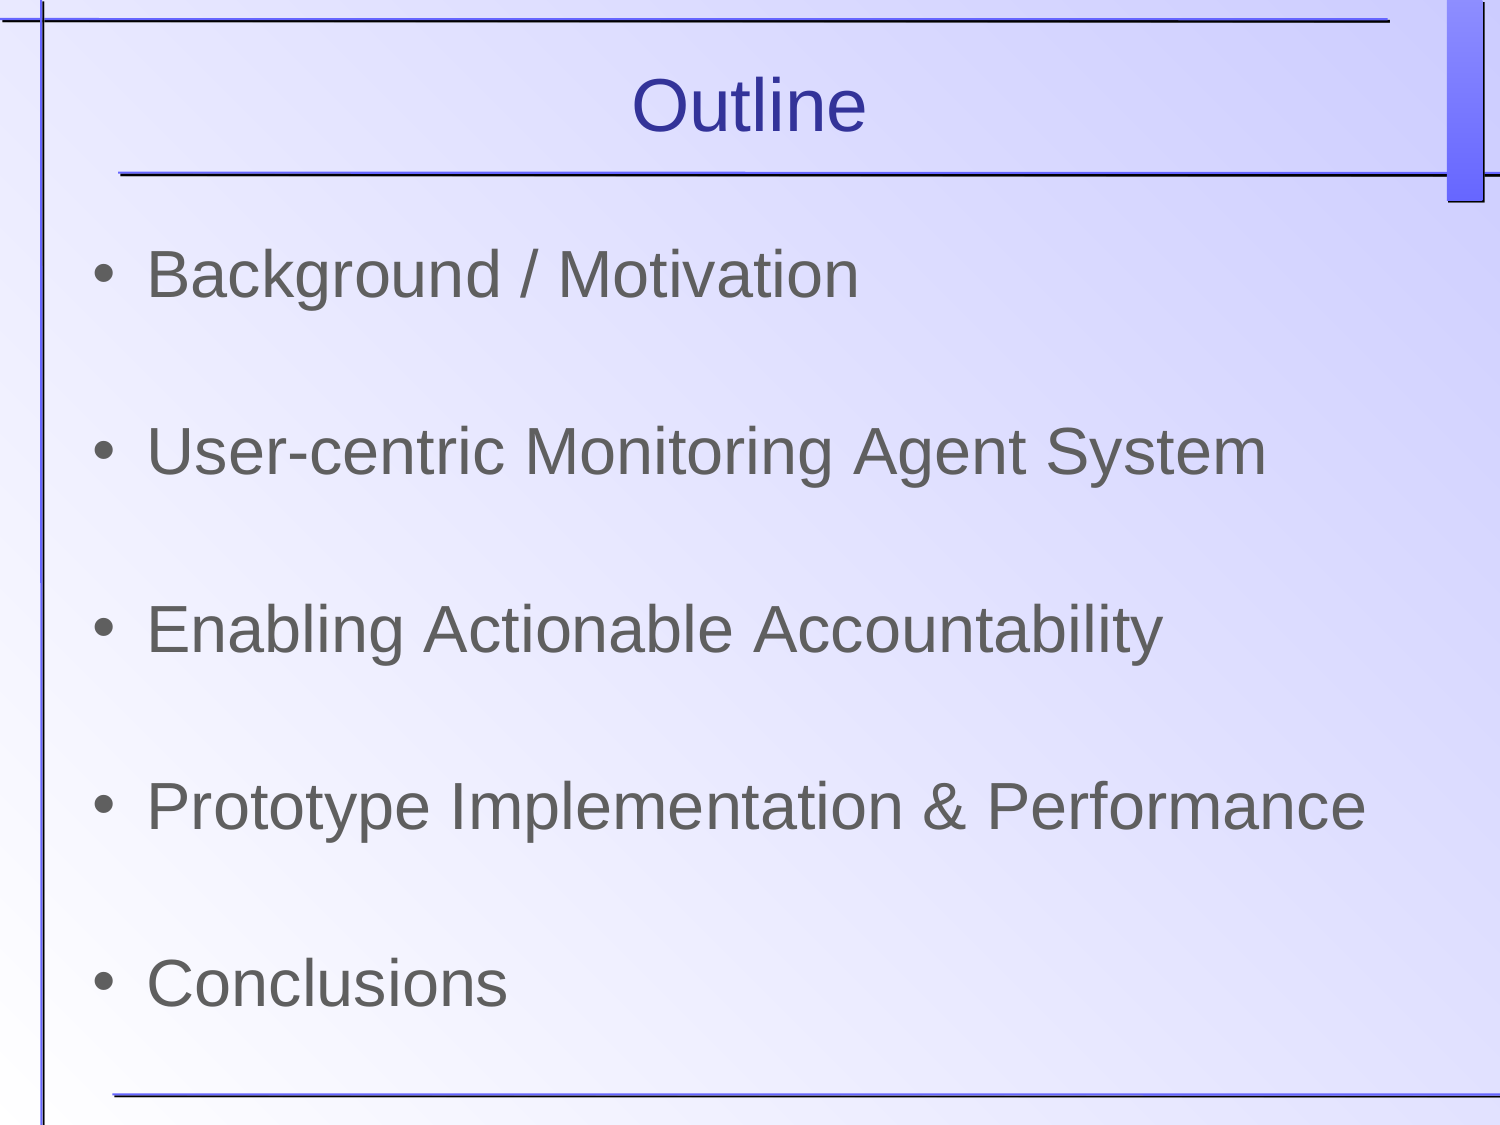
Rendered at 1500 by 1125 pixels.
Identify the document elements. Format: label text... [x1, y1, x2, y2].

text_box Background / Motivation User-centric Monitoring Agent System Enabling Actionable Accountability Prototype Implementation & Performance Conclusions [78, 232, 1500, 1125]
text_box Outline [75, 7, 1426, 195]
